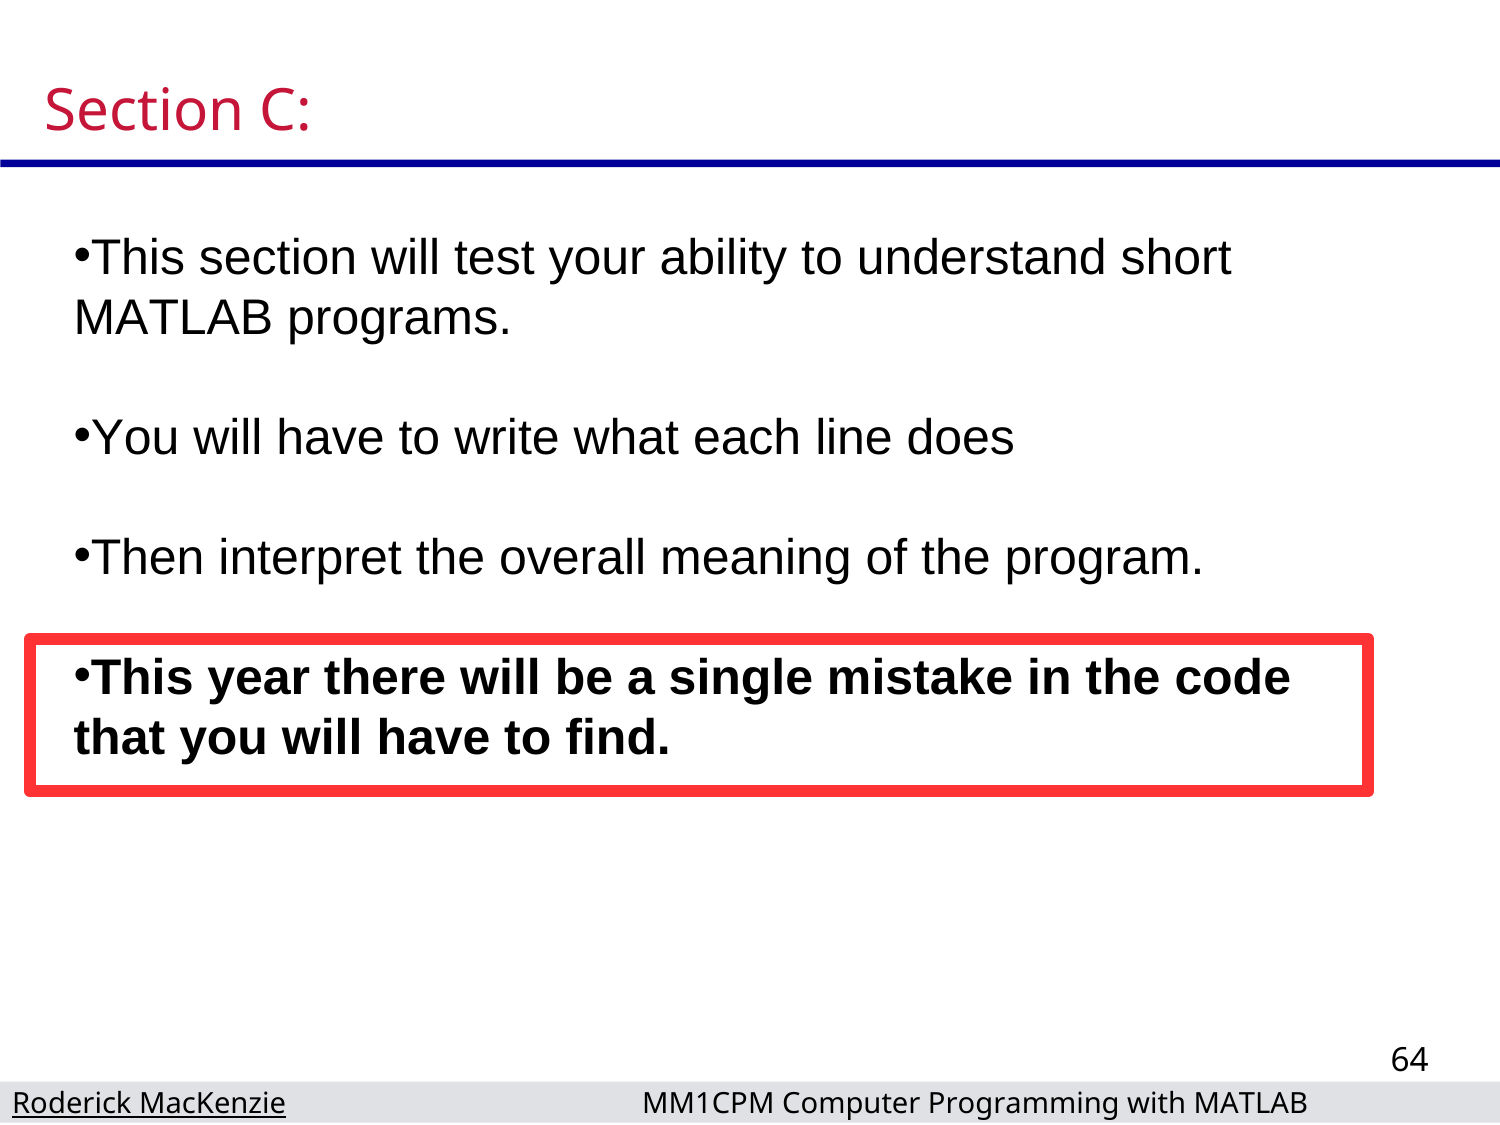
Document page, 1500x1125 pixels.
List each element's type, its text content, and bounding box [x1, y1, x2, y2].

text_box This section will test your ability to understand short MATLAB programs. You will have to write what each line does Then interpret the overall meaning of the program. This year there will be a single mistake in the code that you will have to find. [58, 645, 1339, 772]
title Section C: [30, 55, 1140, 160]
text_box This section will test your ability to understand short MATLAB programs. You will have to write what each line does Then interpret the overall meaning of the program. This year there will be a single mistake in the code that you will have to find. [58, 217, 1339, 633]
text_box <number> [1375, 1030, 1500, 1101]
